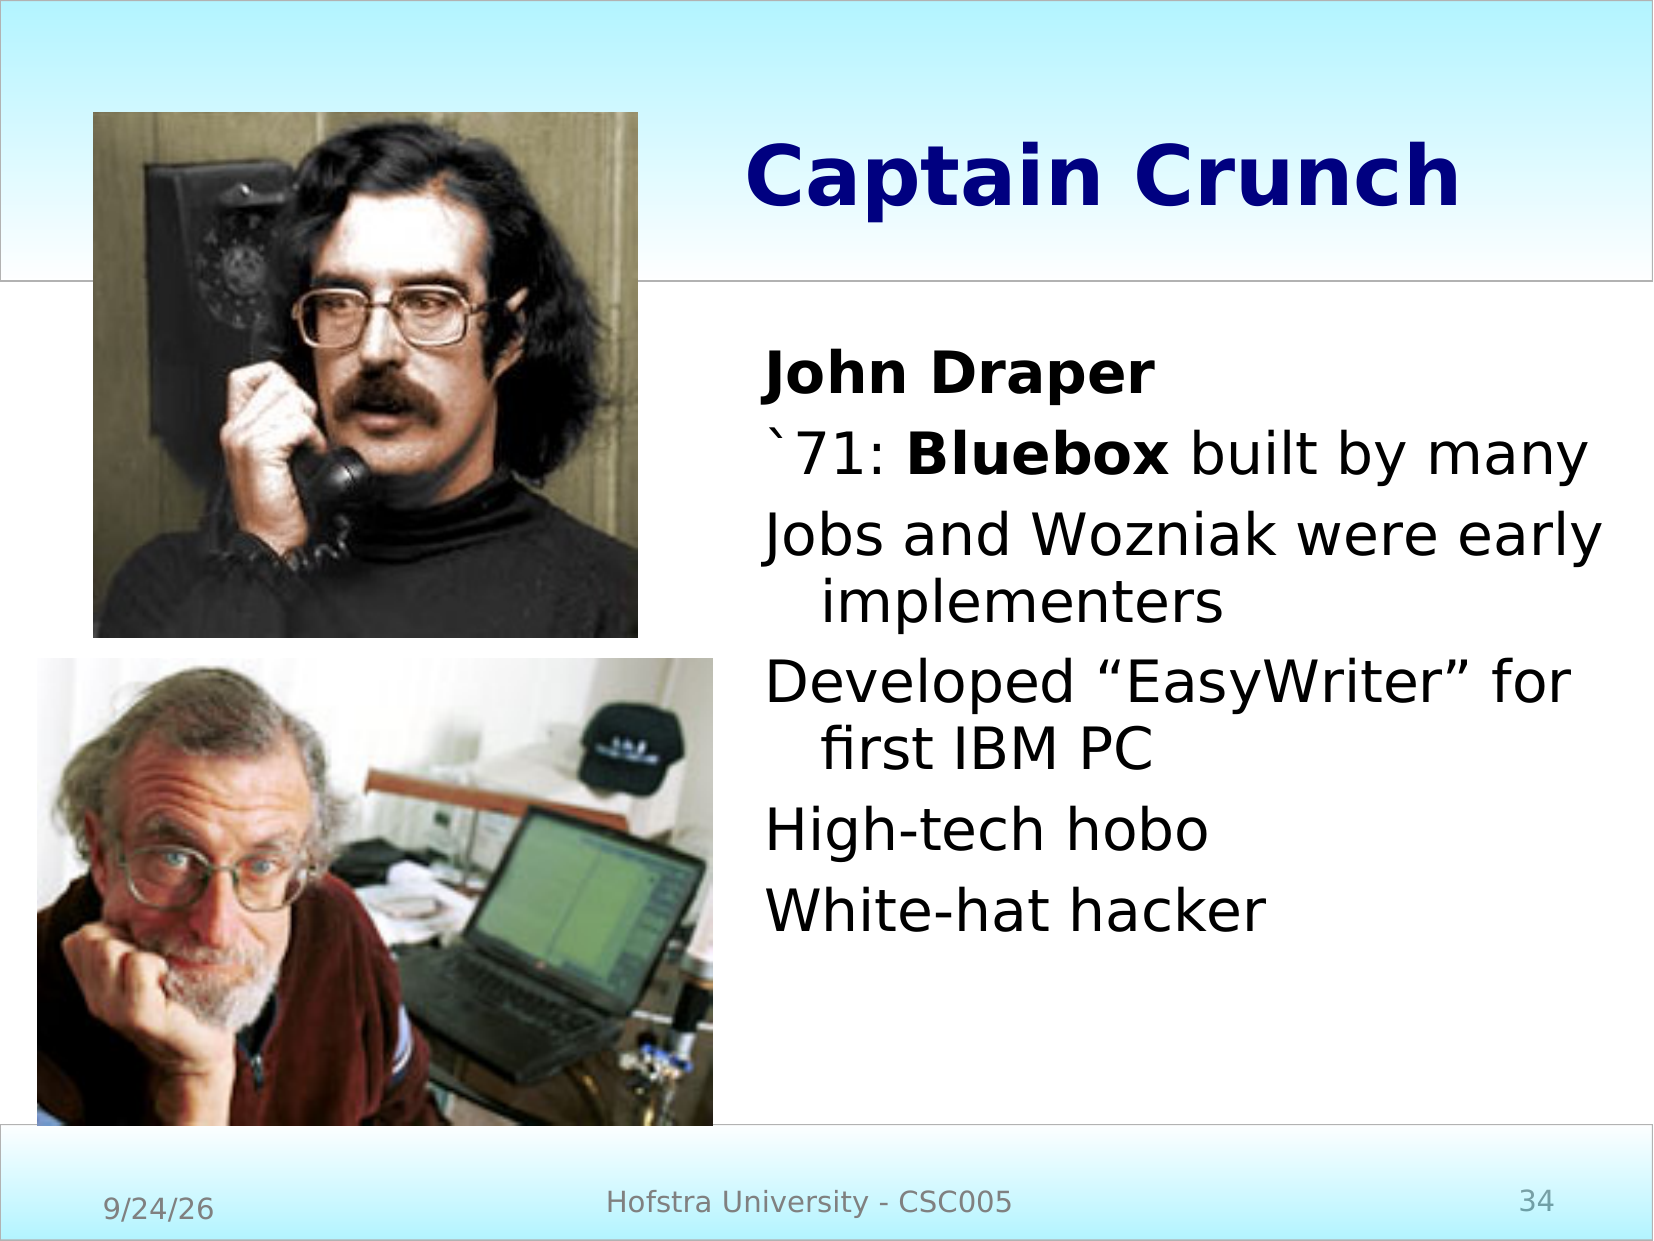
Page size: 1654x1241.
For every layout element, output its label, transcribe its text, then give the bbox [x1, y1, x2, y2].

picture [93, 112, 638, 638]
picture [37, 658, 713, 1126]
title Captain Crunch [674, 87, 1533, 233]
list John Draper `71: Bluebox built by many Jobs and Wozniak were early implementers Developed “EasyWriter” for first IBM PC High-tech hobo White-hat hacker [749, 333, 1646, 1122]
